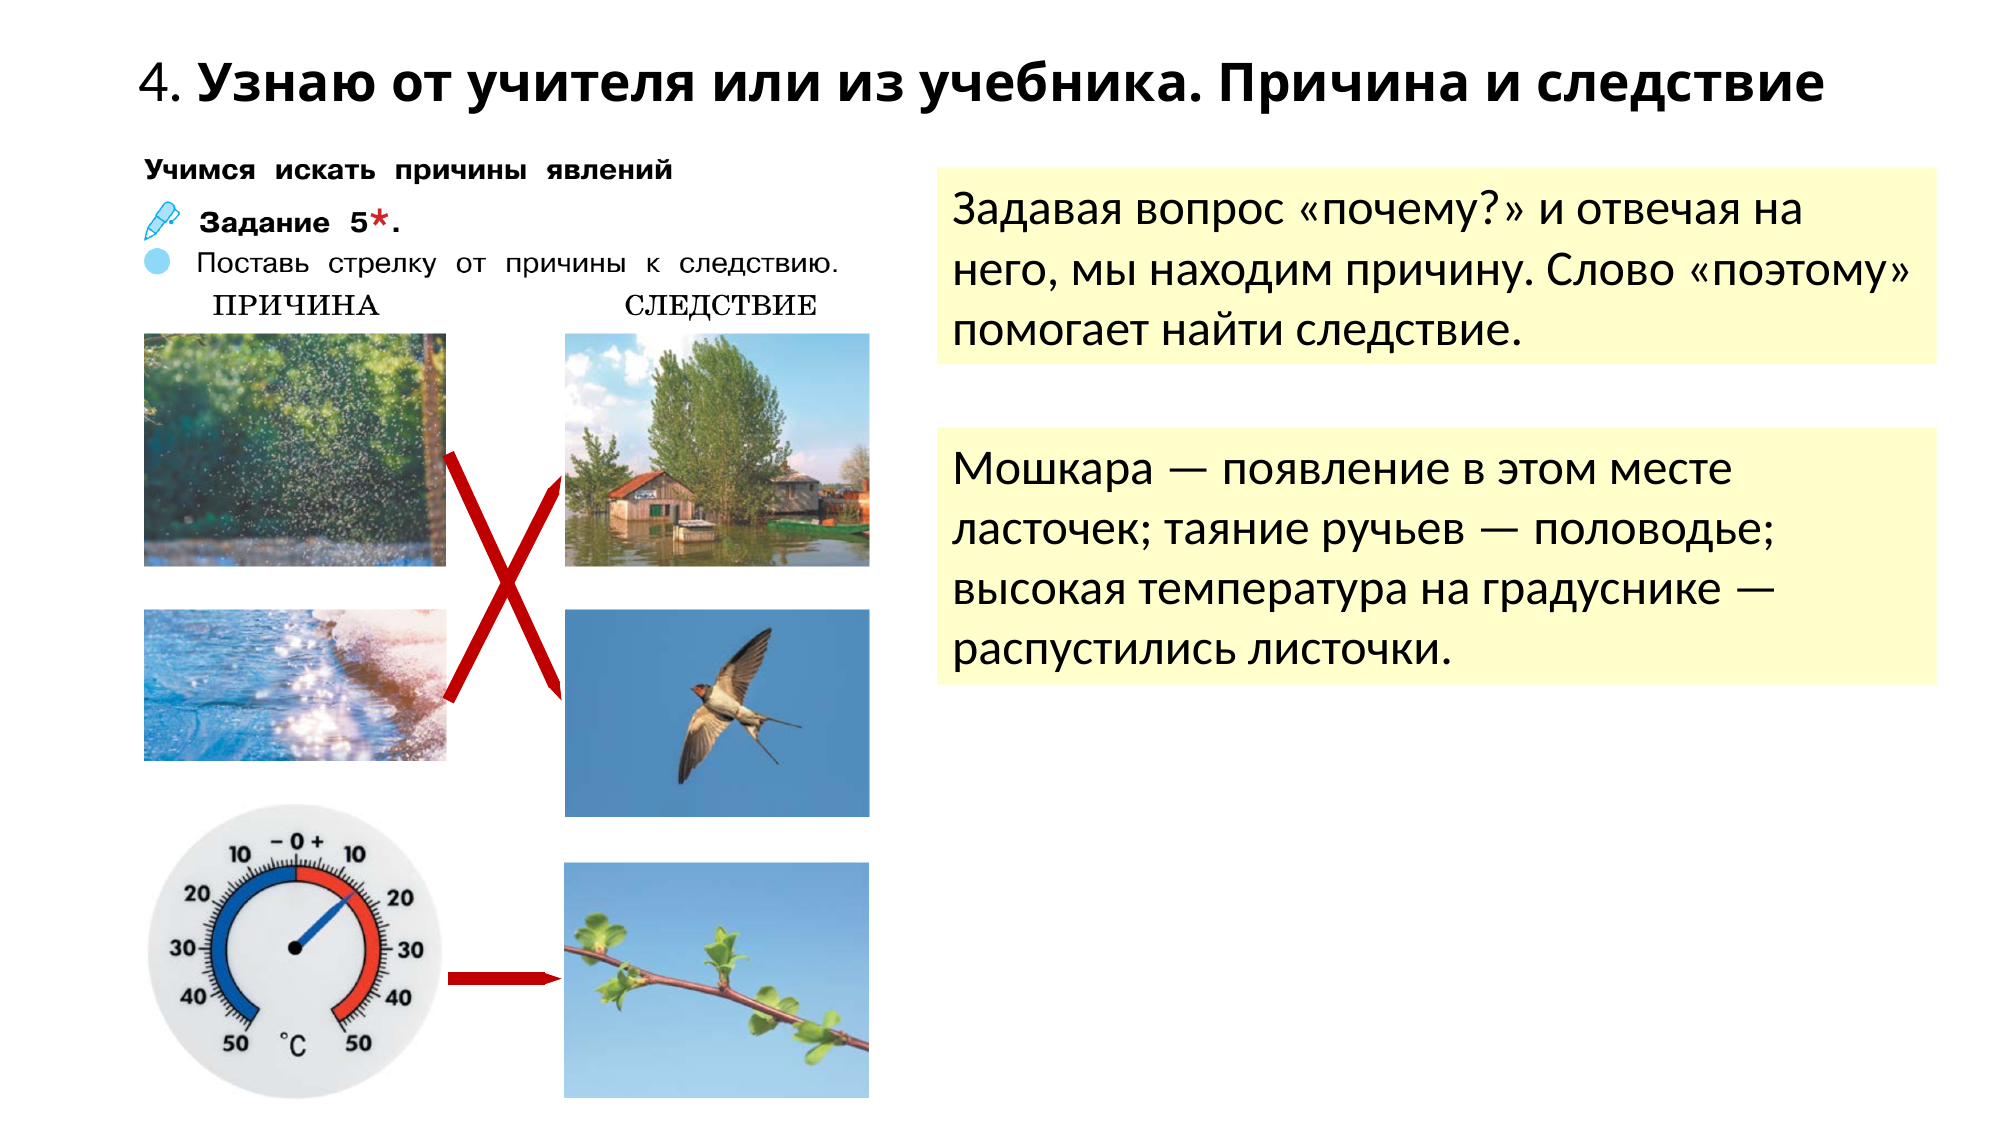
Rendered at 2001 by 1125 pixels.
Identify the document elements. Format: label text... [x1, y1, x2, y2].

picture [123, 146, 896, 1111]
text_box Задавая вопрос «почему?» и отвечая на него, мы находим причину. Слово «поэтому» помогает найти следствие. [937, 167, 1937, 365]
text_box Мошкара — появление в этом месте ласточек; таяние ручьев — половодье; высокая температура на градуснике — распустились листочки. [937, 427, 1937, 685]
title 4. Узнаю от учителя или из учебника. Причина и следствие [123, 38, 1849, 125]
